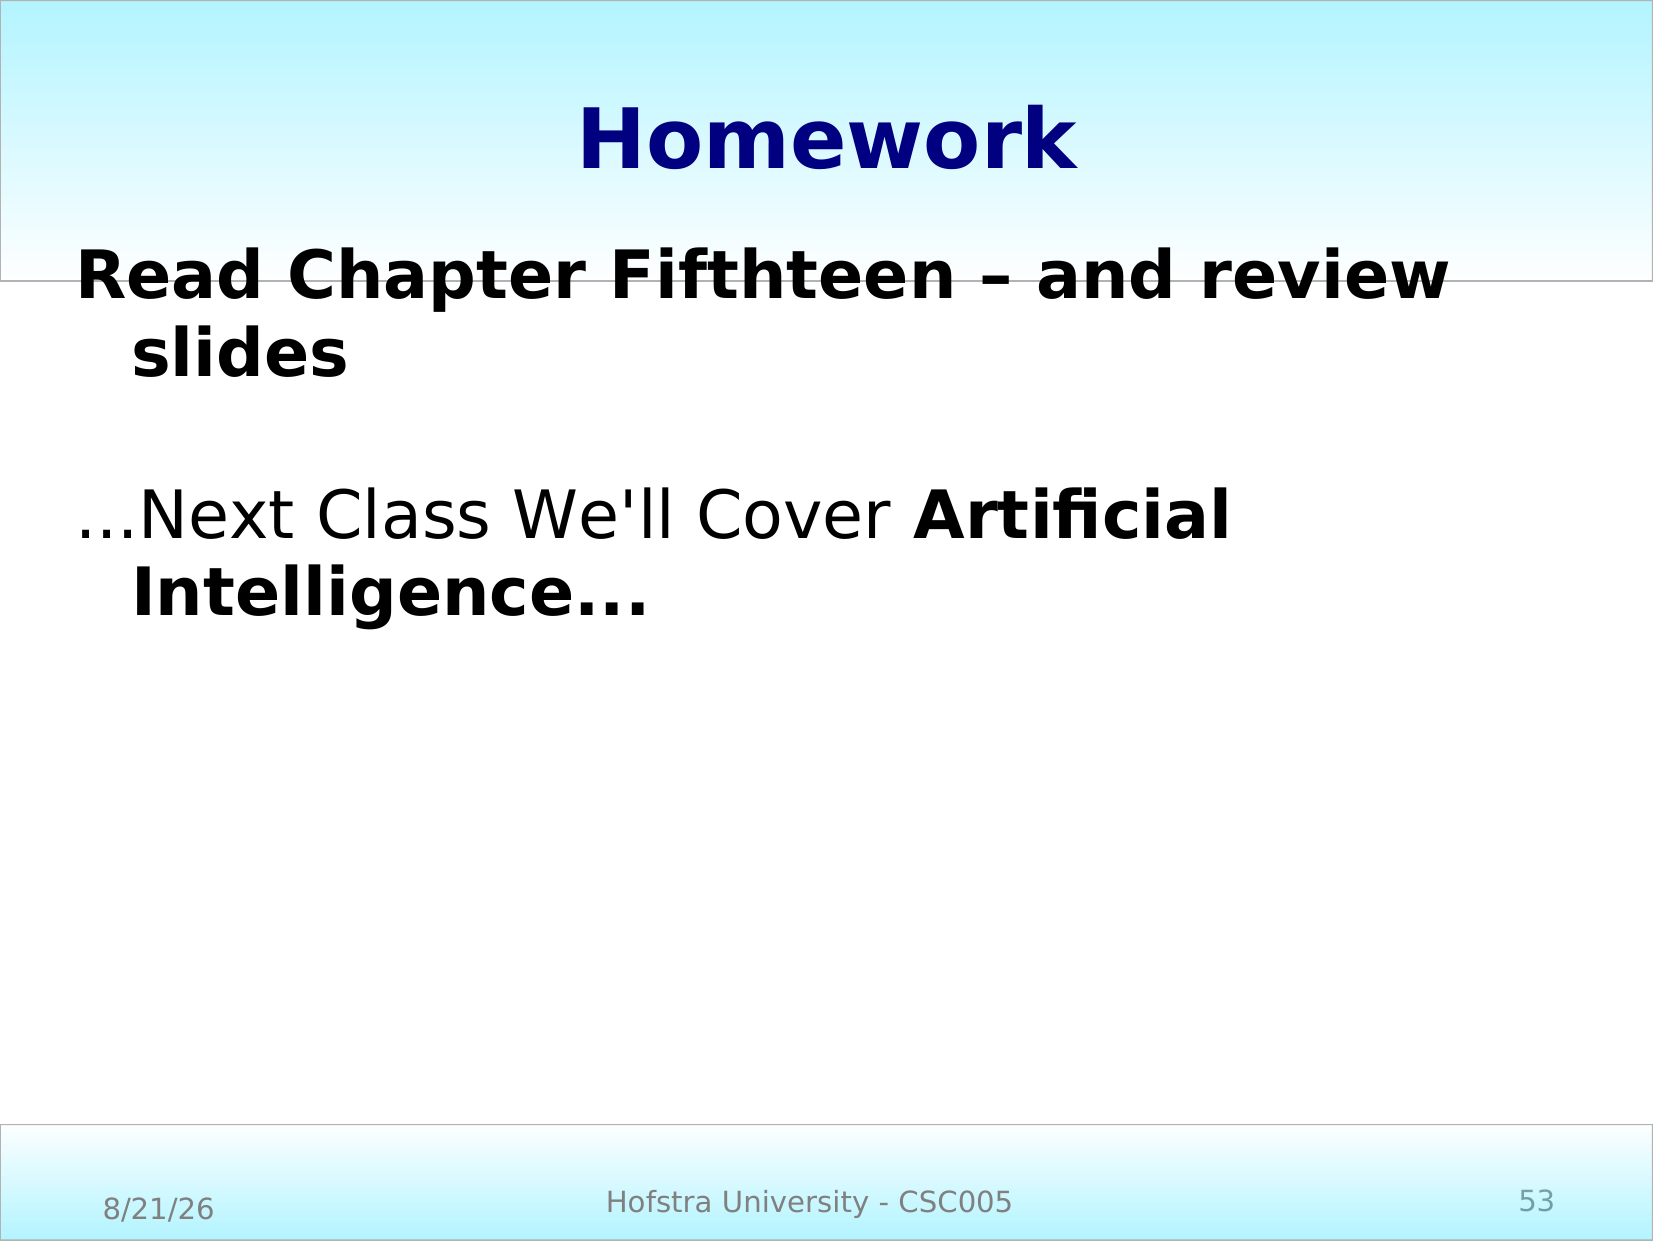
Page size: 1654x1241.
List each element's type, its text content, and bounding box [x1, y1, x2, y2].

title Homework [78, 10, 1576, 236]
list Read Chapter Fifthteen – and review slides ...Next Class We'll Cover Artificial Intelligence... [75, 236, 1613, 1034]
